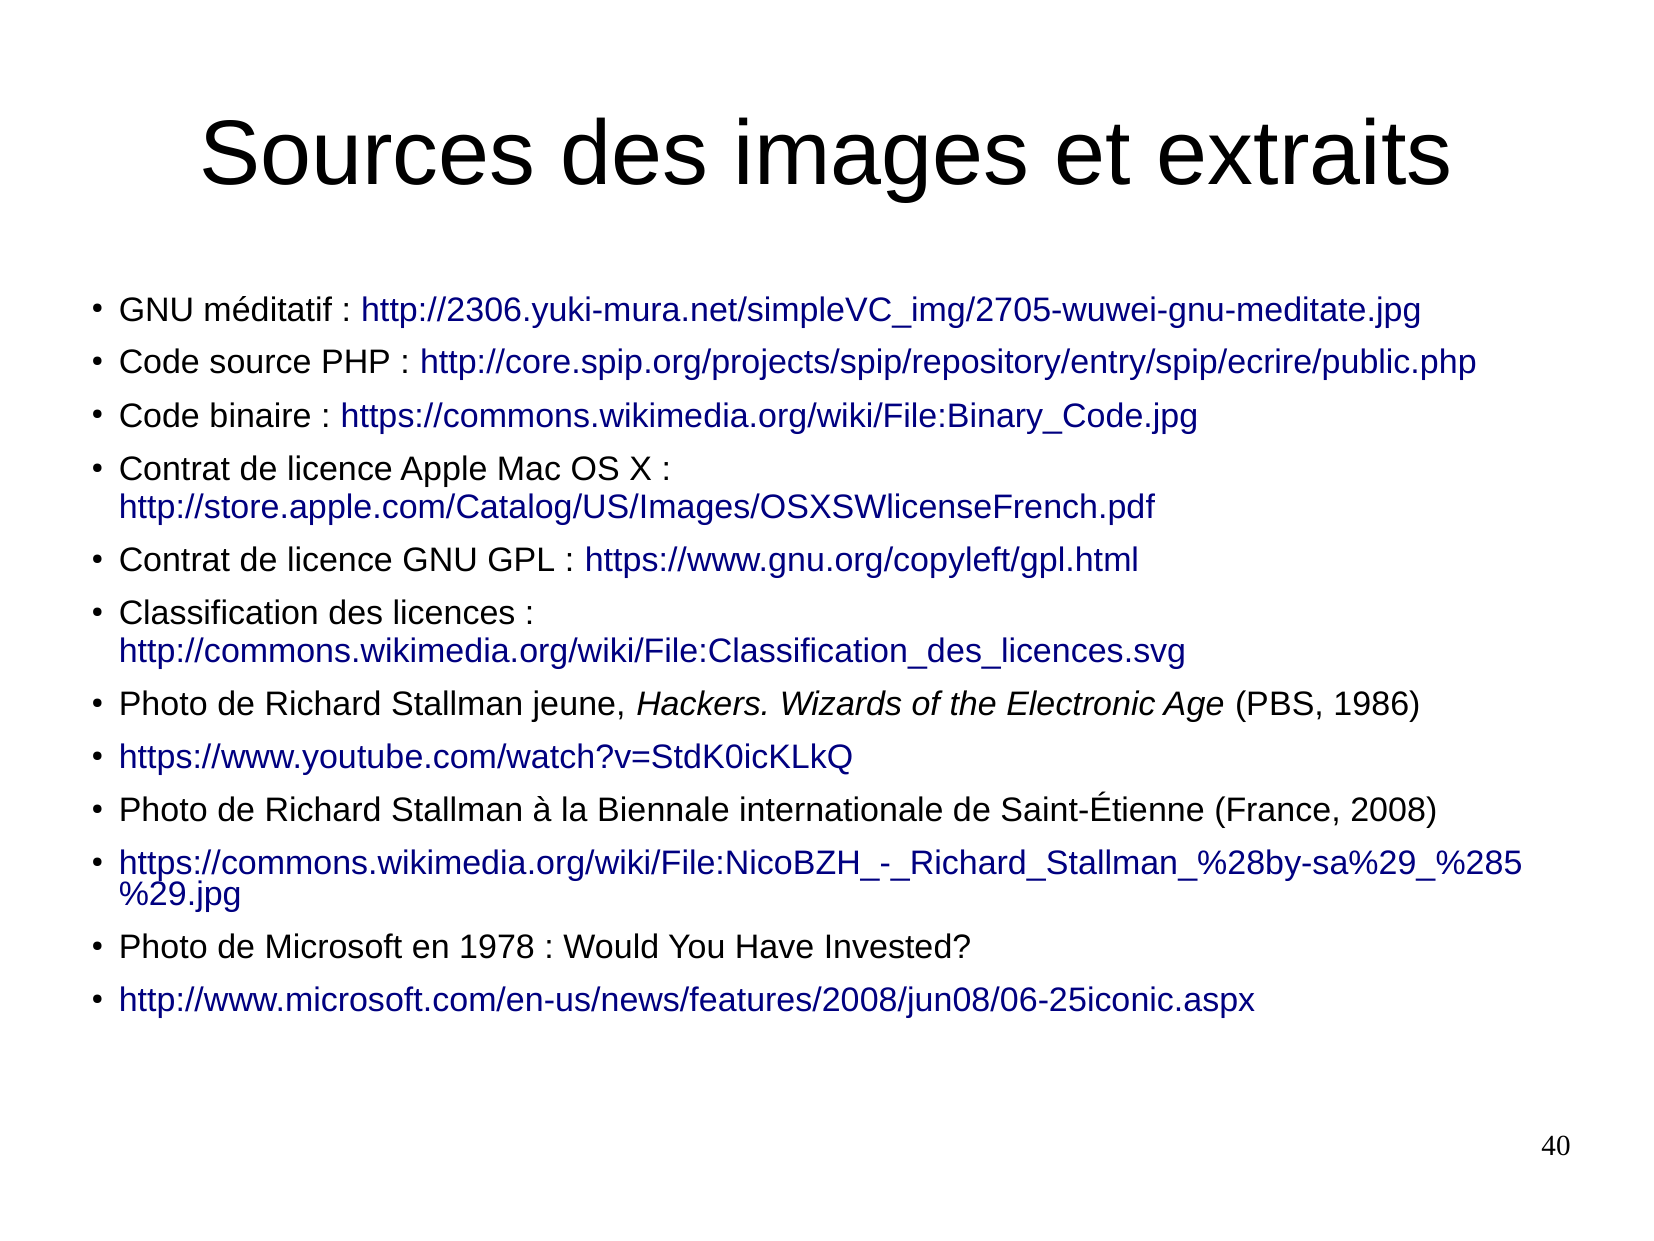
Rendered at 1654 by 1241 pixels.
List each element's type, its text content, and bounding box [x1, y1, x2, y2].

list GNU méditatif : http://2306.yuki-mura.net/simpleVC_img/2705-wuwei-gnu-meditate.jpg Code source PHP : http://core.spip.org/projects/spip/repository/entry/spip/ecrire/public.php Code binaire : https://commons.wikimedia.org/wiki/File:Binary_Code.jpg Contrat de licence Apple Mac OS X : http://store.apple.com/Catalog/US/Images/OSXSWlicenseFrench.pdf Contrat de licence GNU GPL : https://www.gnu.org/copyleft/gpl.html Classification des licences : http://commons.wikimedia.org/wiki/File:Classification_des_licences.svg Photo de Richard Stallman jeune, Hackers. Wizards of the Electronic Age (PBS, 1986) https://www.youtube.com/watch?v=StdK0icKLkQ Photo de Richard Stallman à la Biennale internationale de Saint-Étienne (France, 2008) https://commons.wikimedia.org/wiki/File:NicoBZH_-_Richard_Stallman_%28by-sa%29_%285%29.jpg Photo de Microsoft en 1978 : Would You Have Invested? http://www.microsoft.com/en-us/news/features/2008/jun08/06-25iconic.aspx [82, 290, 1538, 1010]
title Sources des images et extraits [82, 49, 1571, 257]
